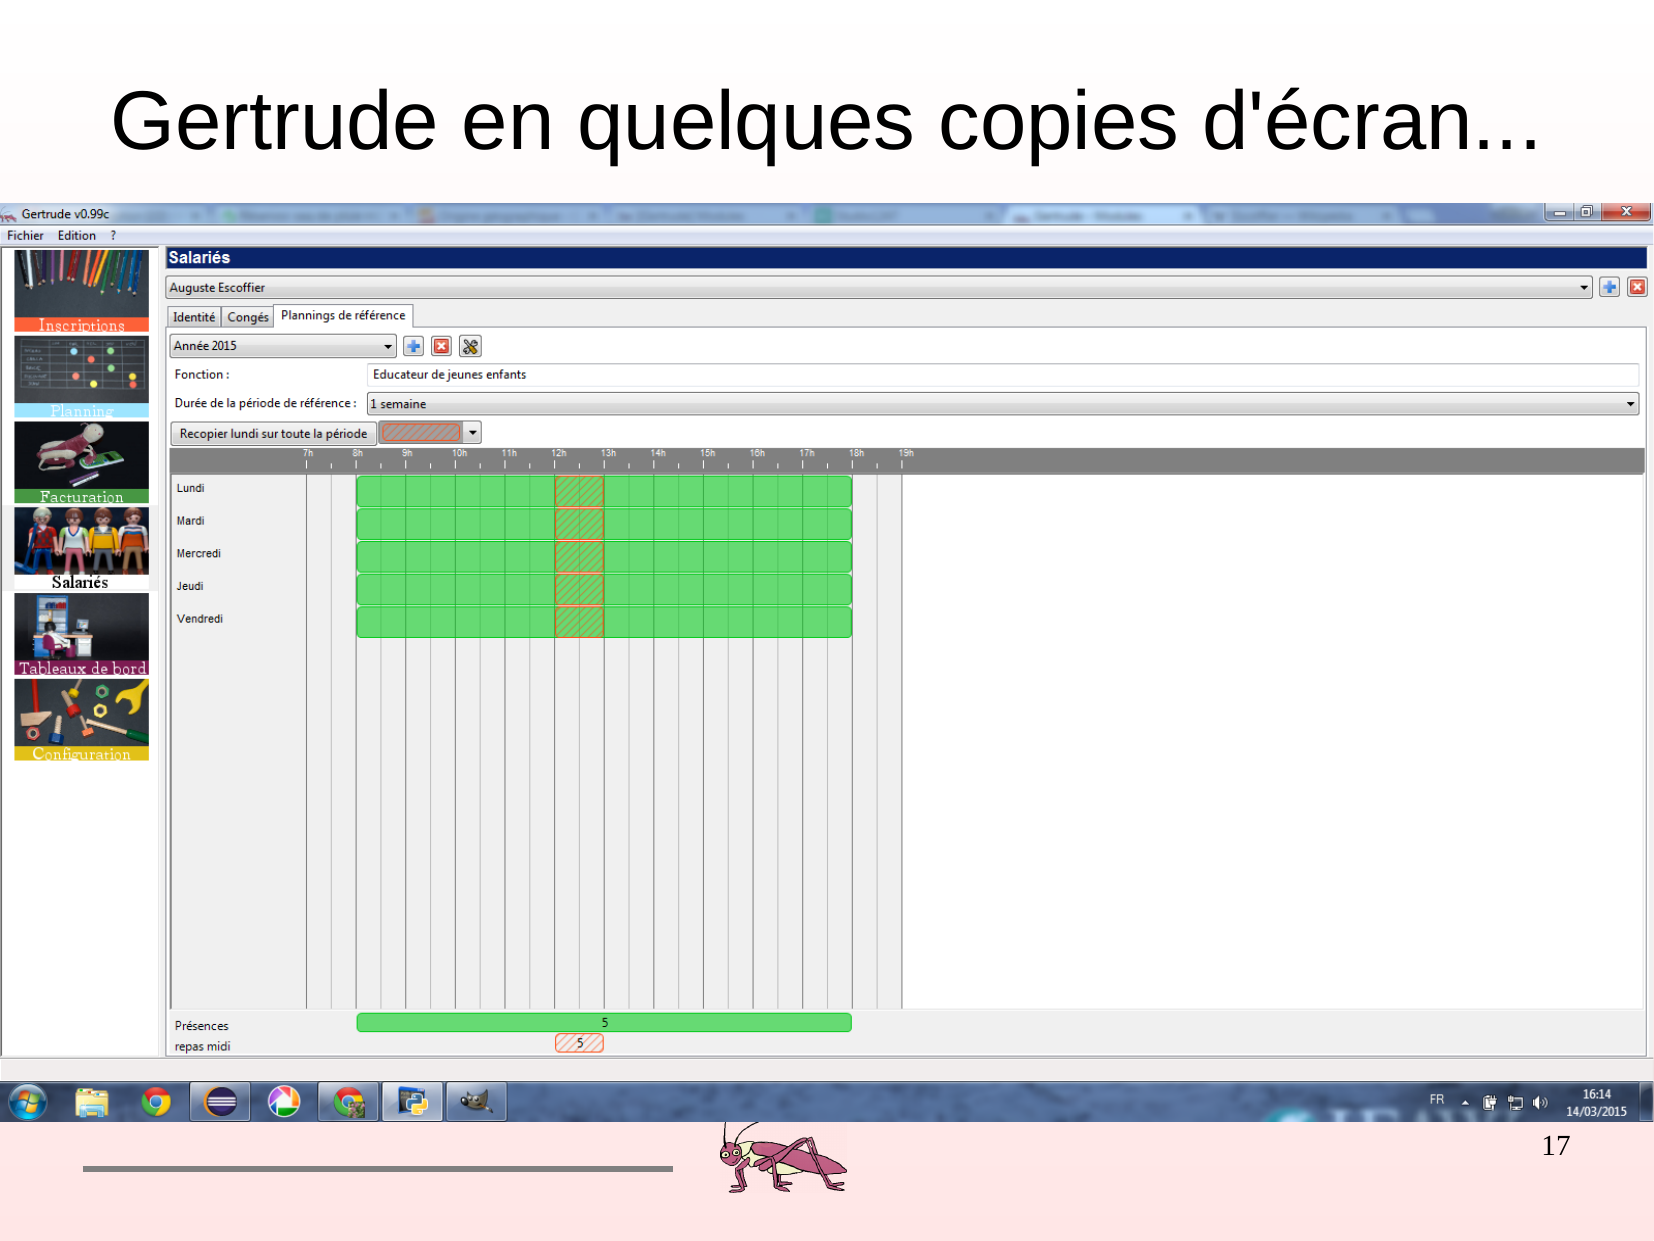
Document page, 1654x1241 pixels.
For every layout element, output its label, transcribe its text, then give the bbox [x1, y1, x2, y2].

title Gertrude en quelques copies d'écran... [82, 17, 1571, 203]
picture [0, 203, 1654, 1193]
